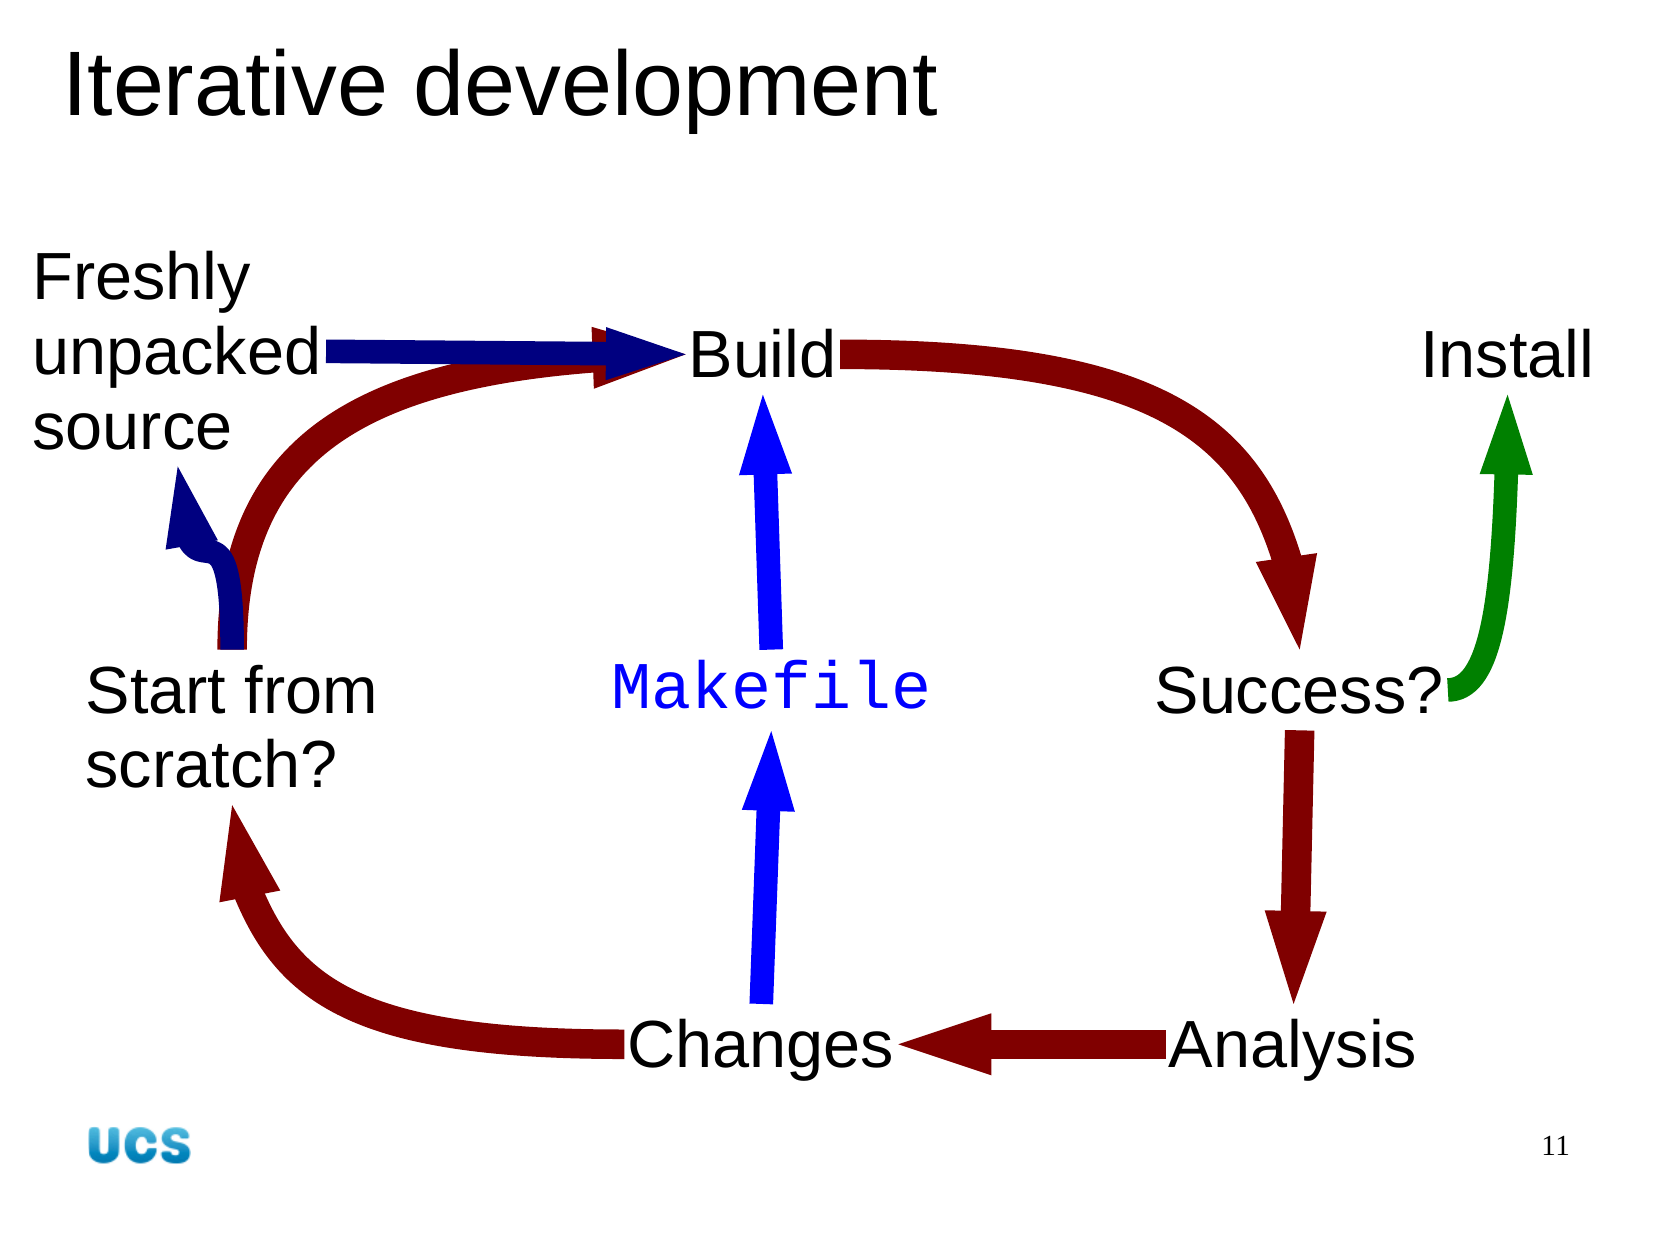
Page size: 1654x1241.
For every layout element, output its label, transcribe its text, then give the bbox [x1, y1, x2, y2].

text_box Makefile [608, 649, 935, 732]
picture [88, 1126, 191, 1165]
text_box Start from scratch? [82, 649, 382, 806]
text_box Iterative development [59, 29, 943, 139]
text_box Build [685, 313, 841, 395]
text_box Analysis [1166, 1003, 1422, 1085]
text_box Install [1417, 313, 1598, 395]
text_box Changes [624, 1003, 899, 1085]
text_box Success? [1151, 649, 1448, 731]
text_box Freshly unpacked source [29, 236, 327, 467]
